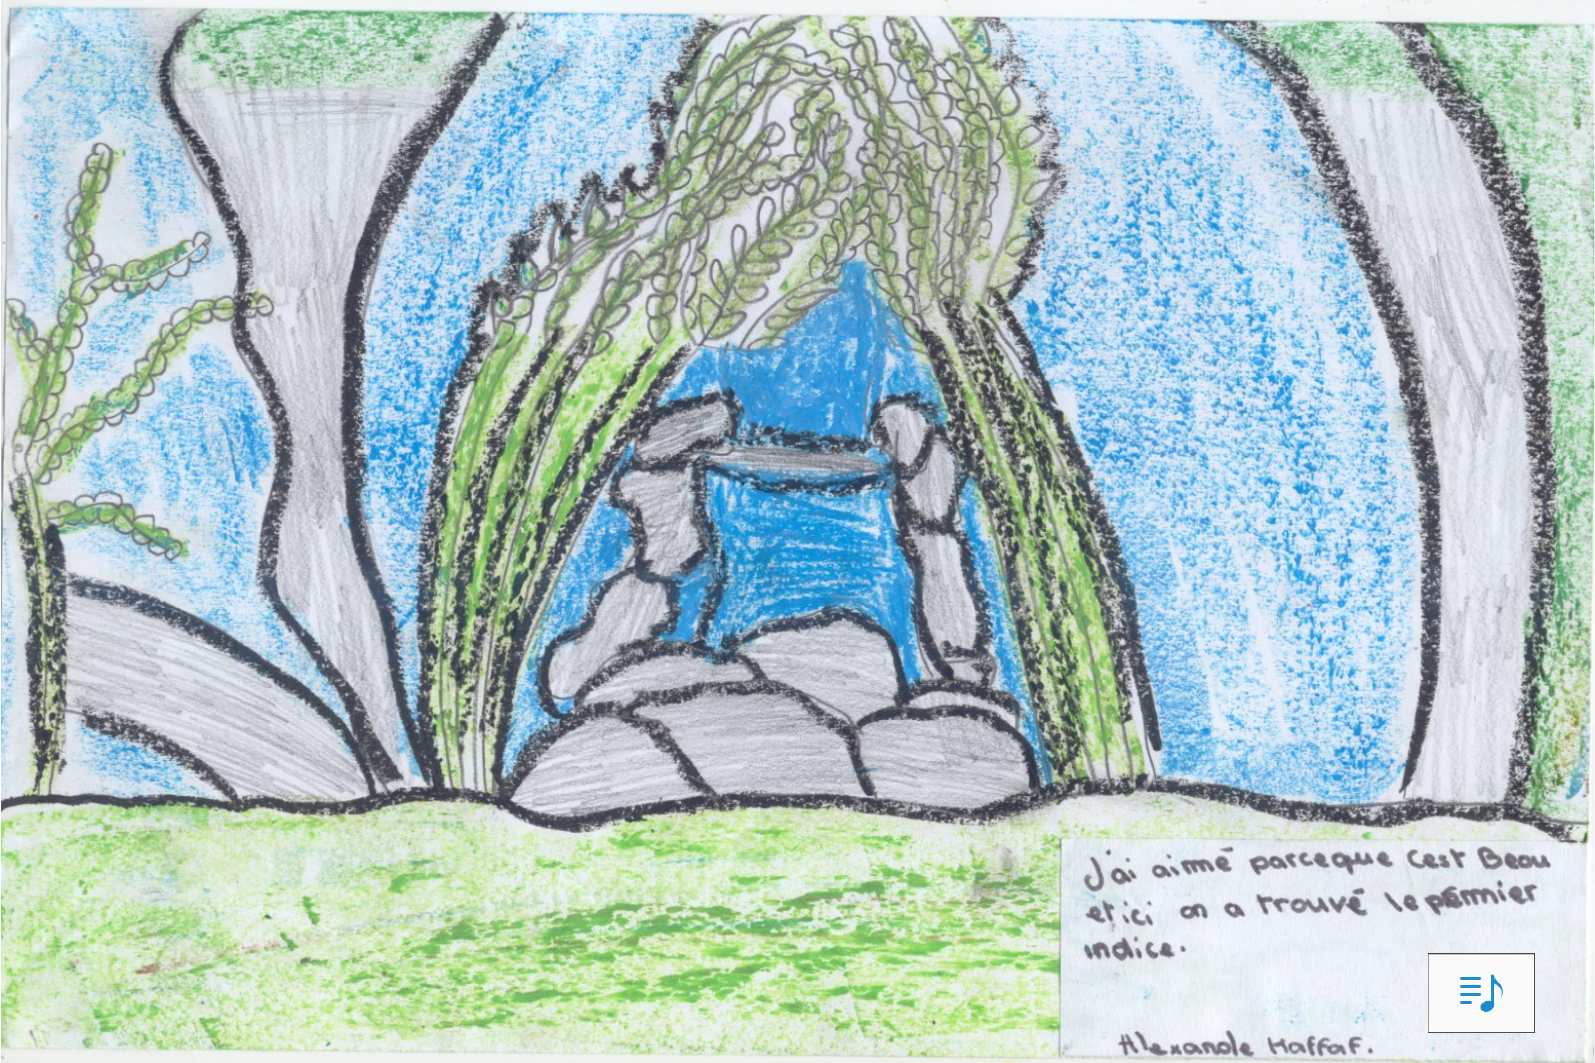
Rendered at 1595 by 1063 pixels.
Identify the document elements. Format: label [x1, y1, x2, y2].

picture [0, 0, 1595, 1063]
text_box [1426, 952, 1536, 1034]
